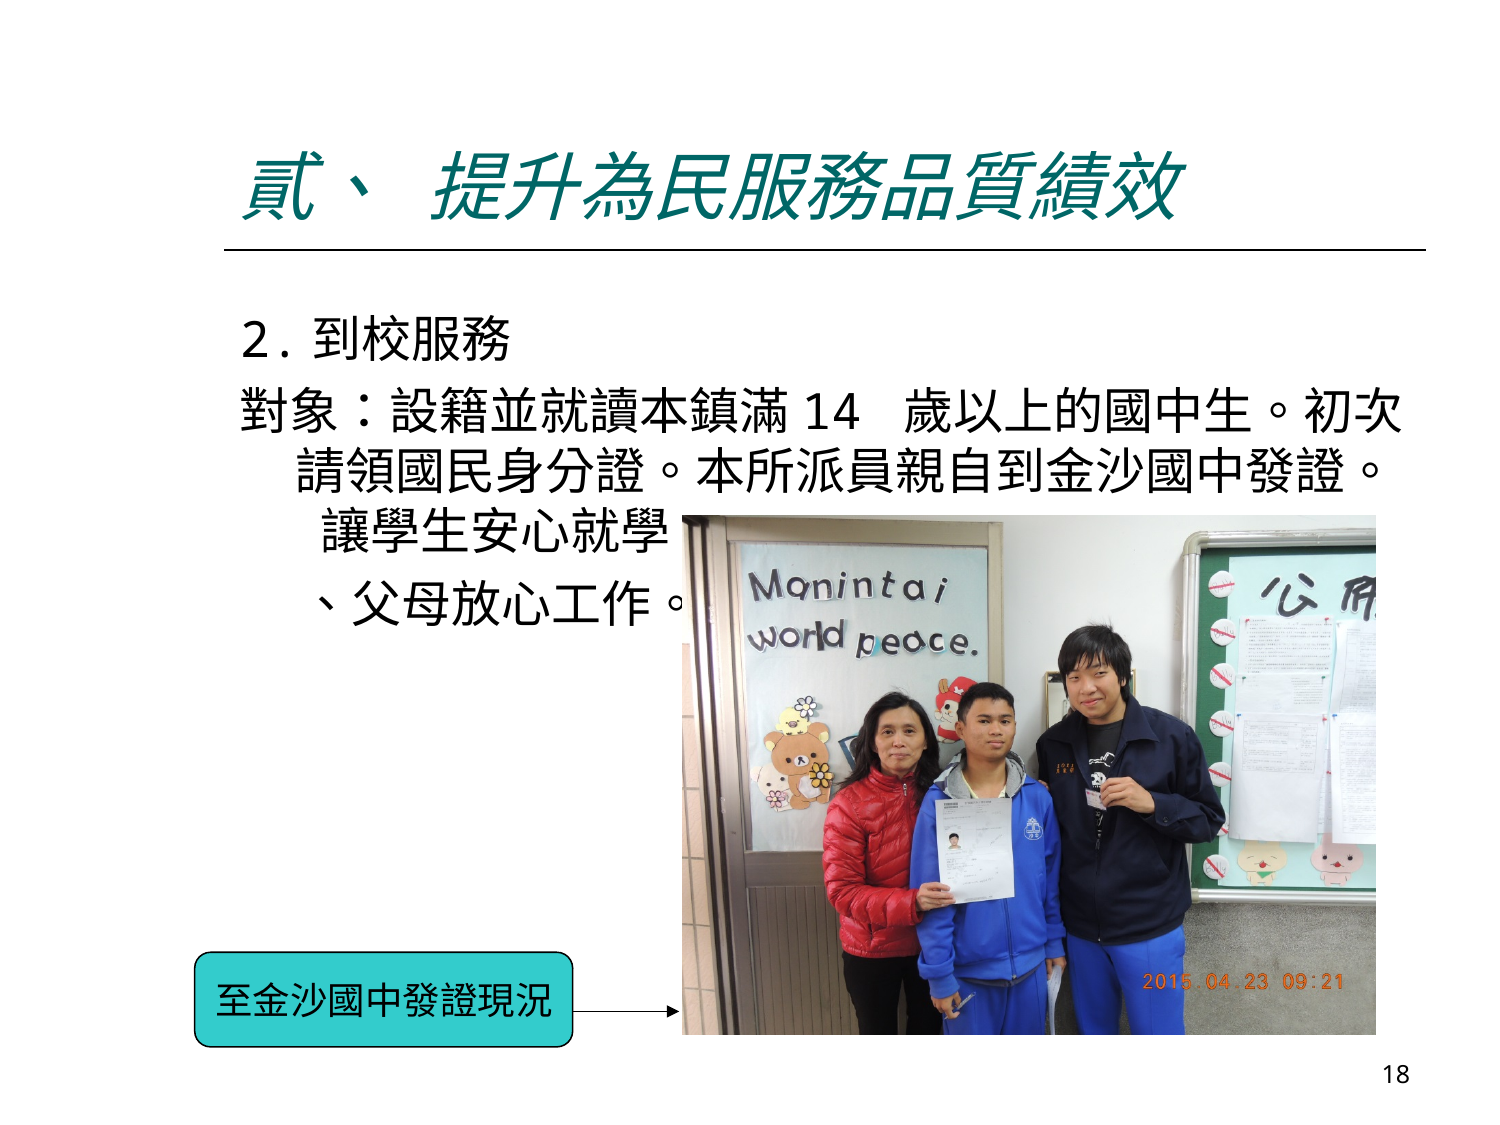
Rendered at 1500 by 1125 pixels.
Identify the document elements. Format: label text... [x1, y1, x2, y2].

list 2.到校服務 對象：設籍並就讀本鎮滿14 歲以上的國中生。初次請領國民身分證。本所派員親自到金沙國中發證。 讓學生安心就學 、父母放心工作。 [224, 299, 1425, 975]
text_box <編號> [1074, 1025, 1426, 1101]
text_box 至金沙國中發證現況 [194, 952, 573, 1047]
title 貳、 提升為民服務品質績效 [224, 49, 1425, 237]
picture [682, 515, 1376, 1035]
